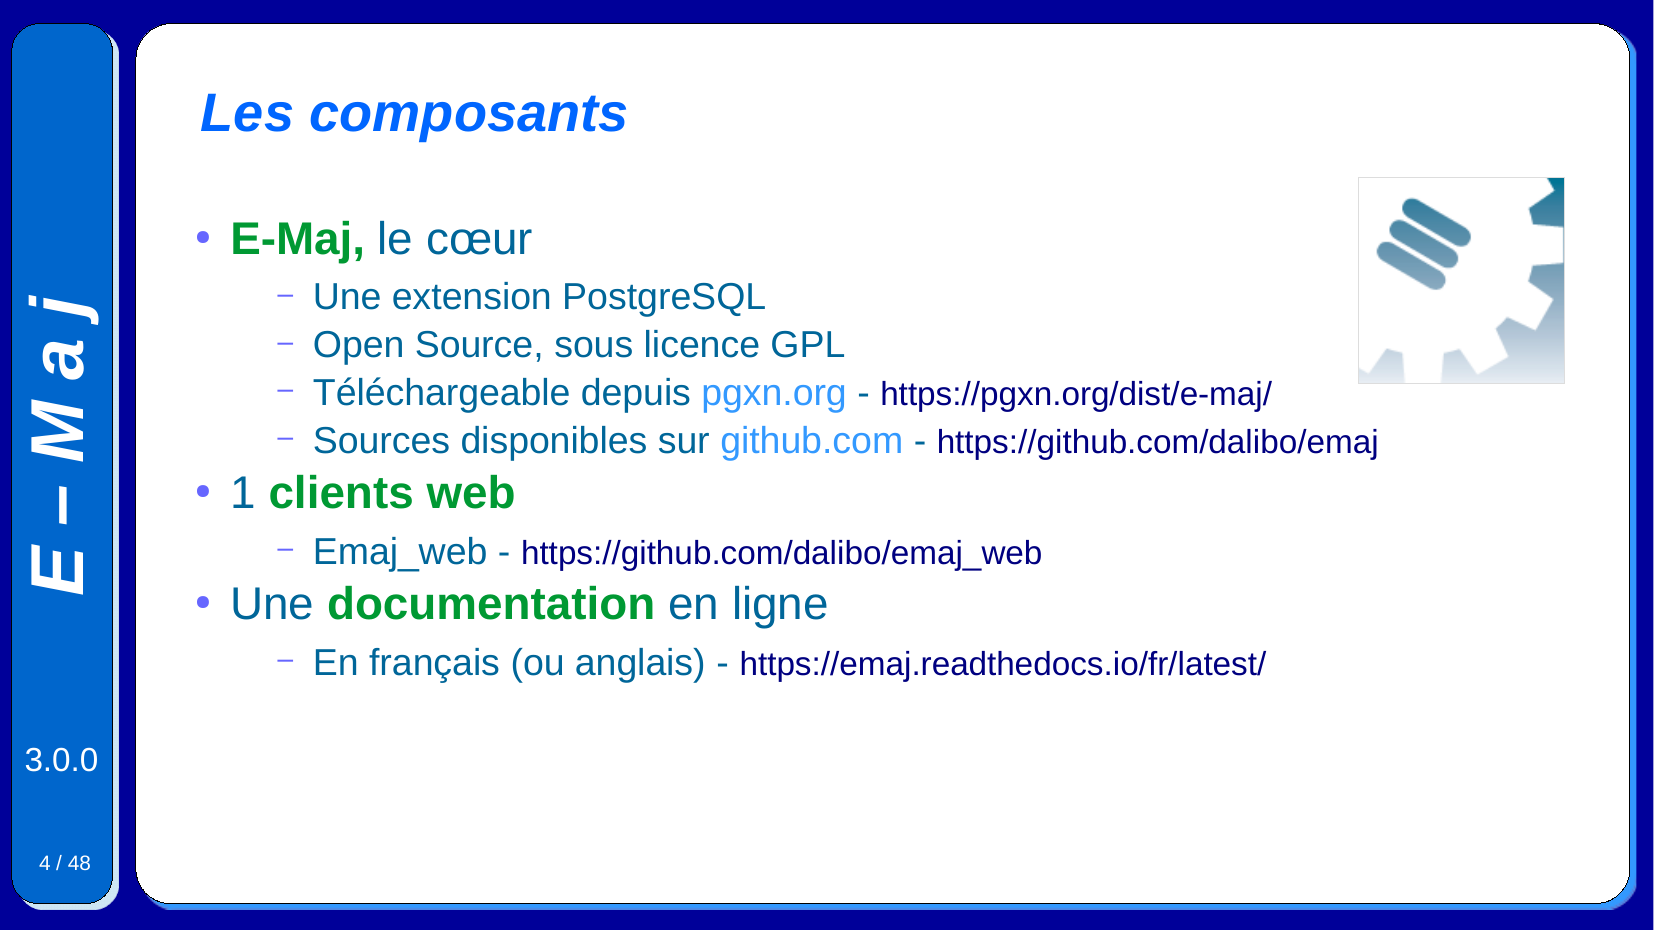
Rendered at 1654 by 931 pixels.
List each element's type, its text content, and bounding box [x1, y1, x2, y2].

title Les composants [200, 34, 1575, 191]
list E-Maj, le cœur Une extension PostgreSQL Open Source, sous licence GPL Téléchargeable depuis pgxn.org - https://pgxn.org/dist/e-maj/ Sources disponibles sur github.com - https://github.com/dalibo/emaj 1 clients web Emaj_web - https://github.com/dalibo/emaj_web Une documentation en ligne En français (ou anglais) - https://emaj.readthedocs.io/fr/latest/ [177, 212, 1587, 804]
picture [1358, 177, 1565, 384]
